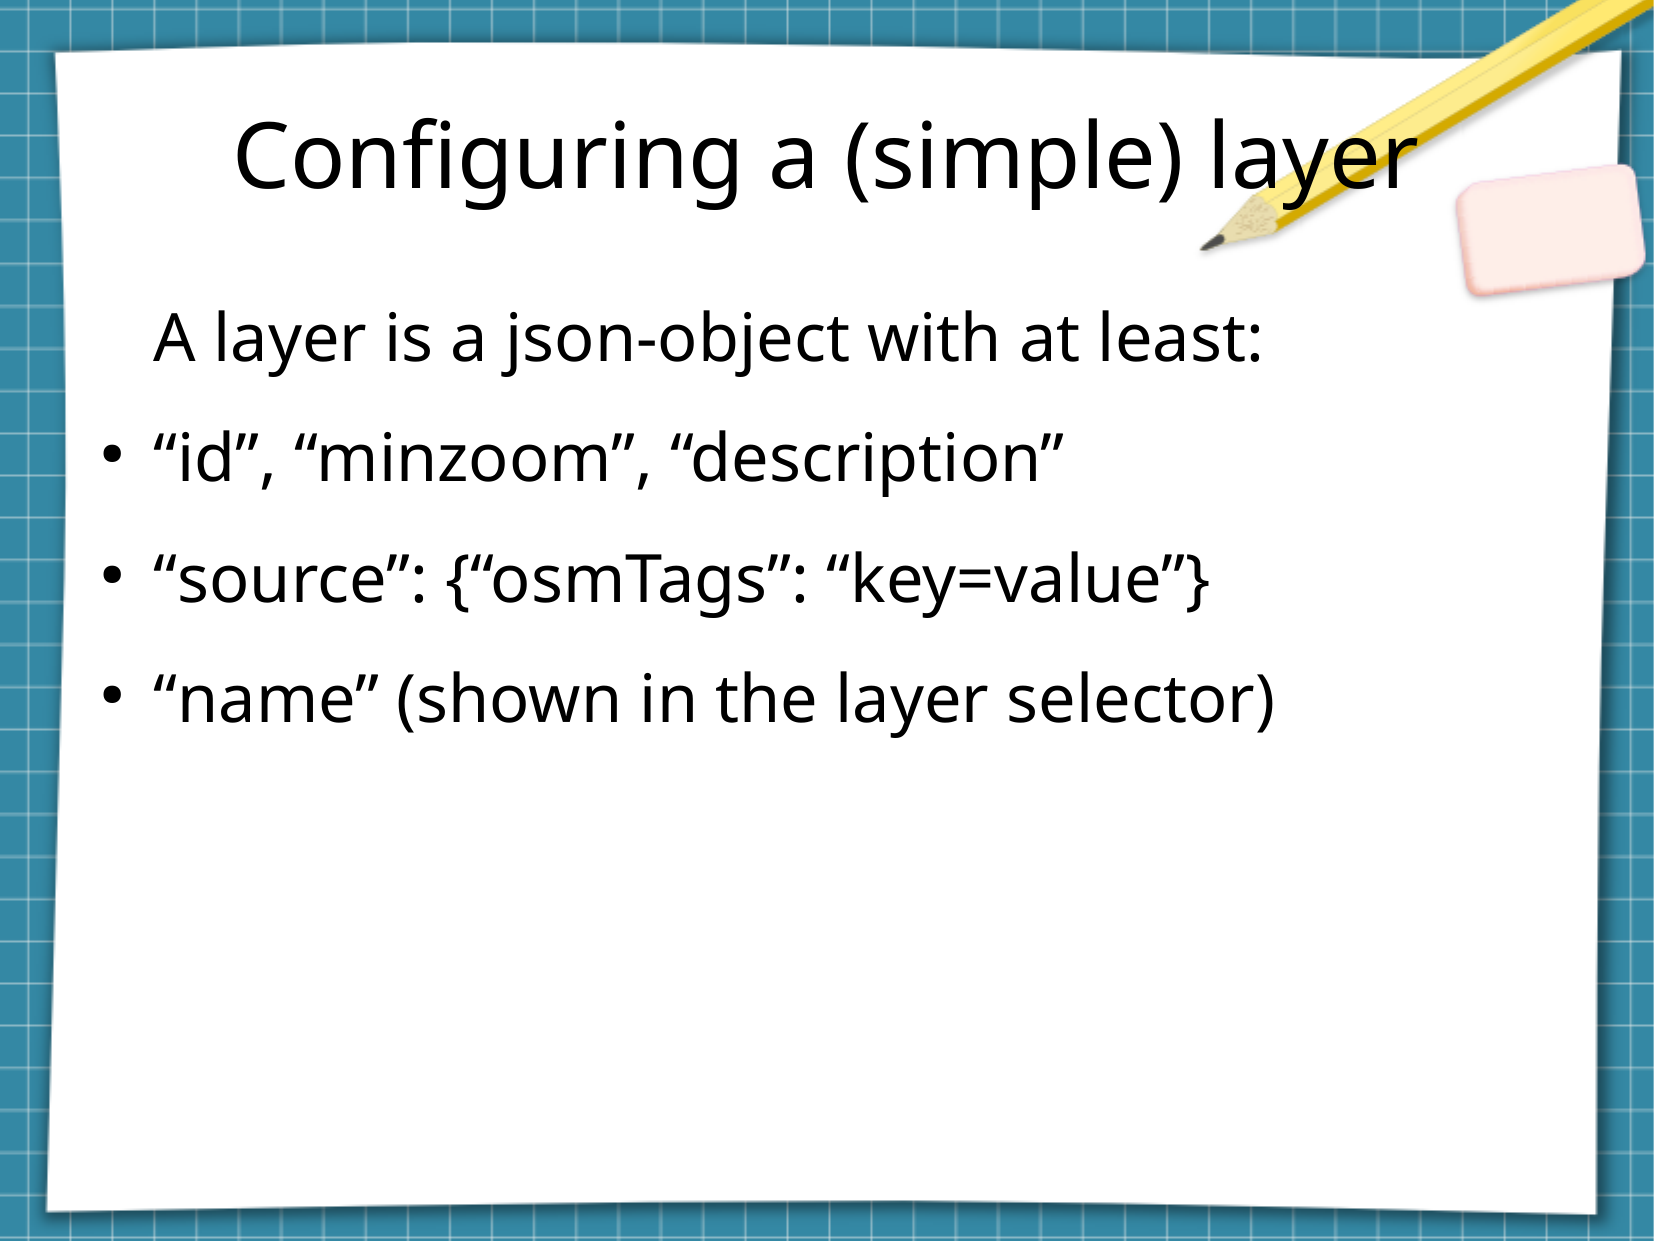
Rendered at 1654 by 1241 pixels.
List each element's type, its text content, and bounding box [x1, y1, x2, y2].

title Configuring a (simple) layer [82, 49, 1571, 257]
list A layer is a json-object with at least: “id”, “minzoom”, “description” “source”: {“osmTags”: “key=value”} “name” (shown in the layer selector) [82, 290, 1571, 1010]
picture [0, 0, 1654, 1241]
